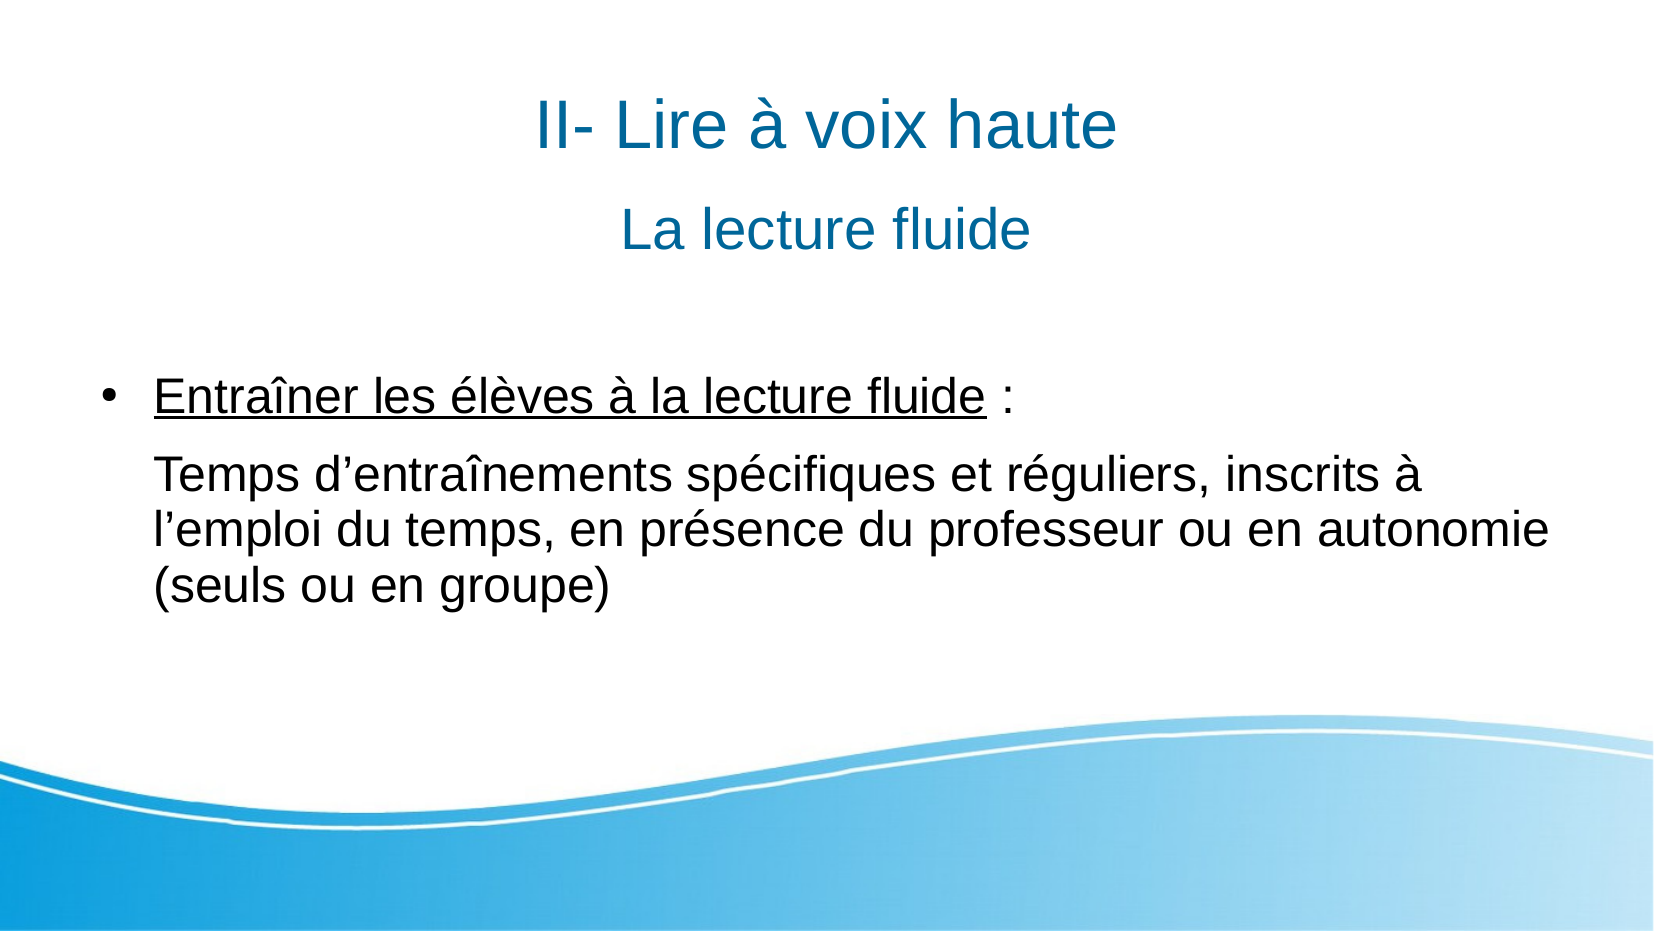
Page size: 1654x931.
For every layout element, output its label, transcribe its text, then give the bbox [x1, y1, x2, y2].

title II- Lire à voix haute [82, 47, 1571, 151]
list Entraîner les élèves à la lecture fluide : Temps d’entraînements spécifiques et réguliers, inscrits à l’emploi du temps, en présence du professeur ou en autonomie (seuls ou en groupe) [82, 367, 1571, 686]
picture [0, 714, 1654, 931]
title La lecture fluide [82, 151, 1571, 308]
